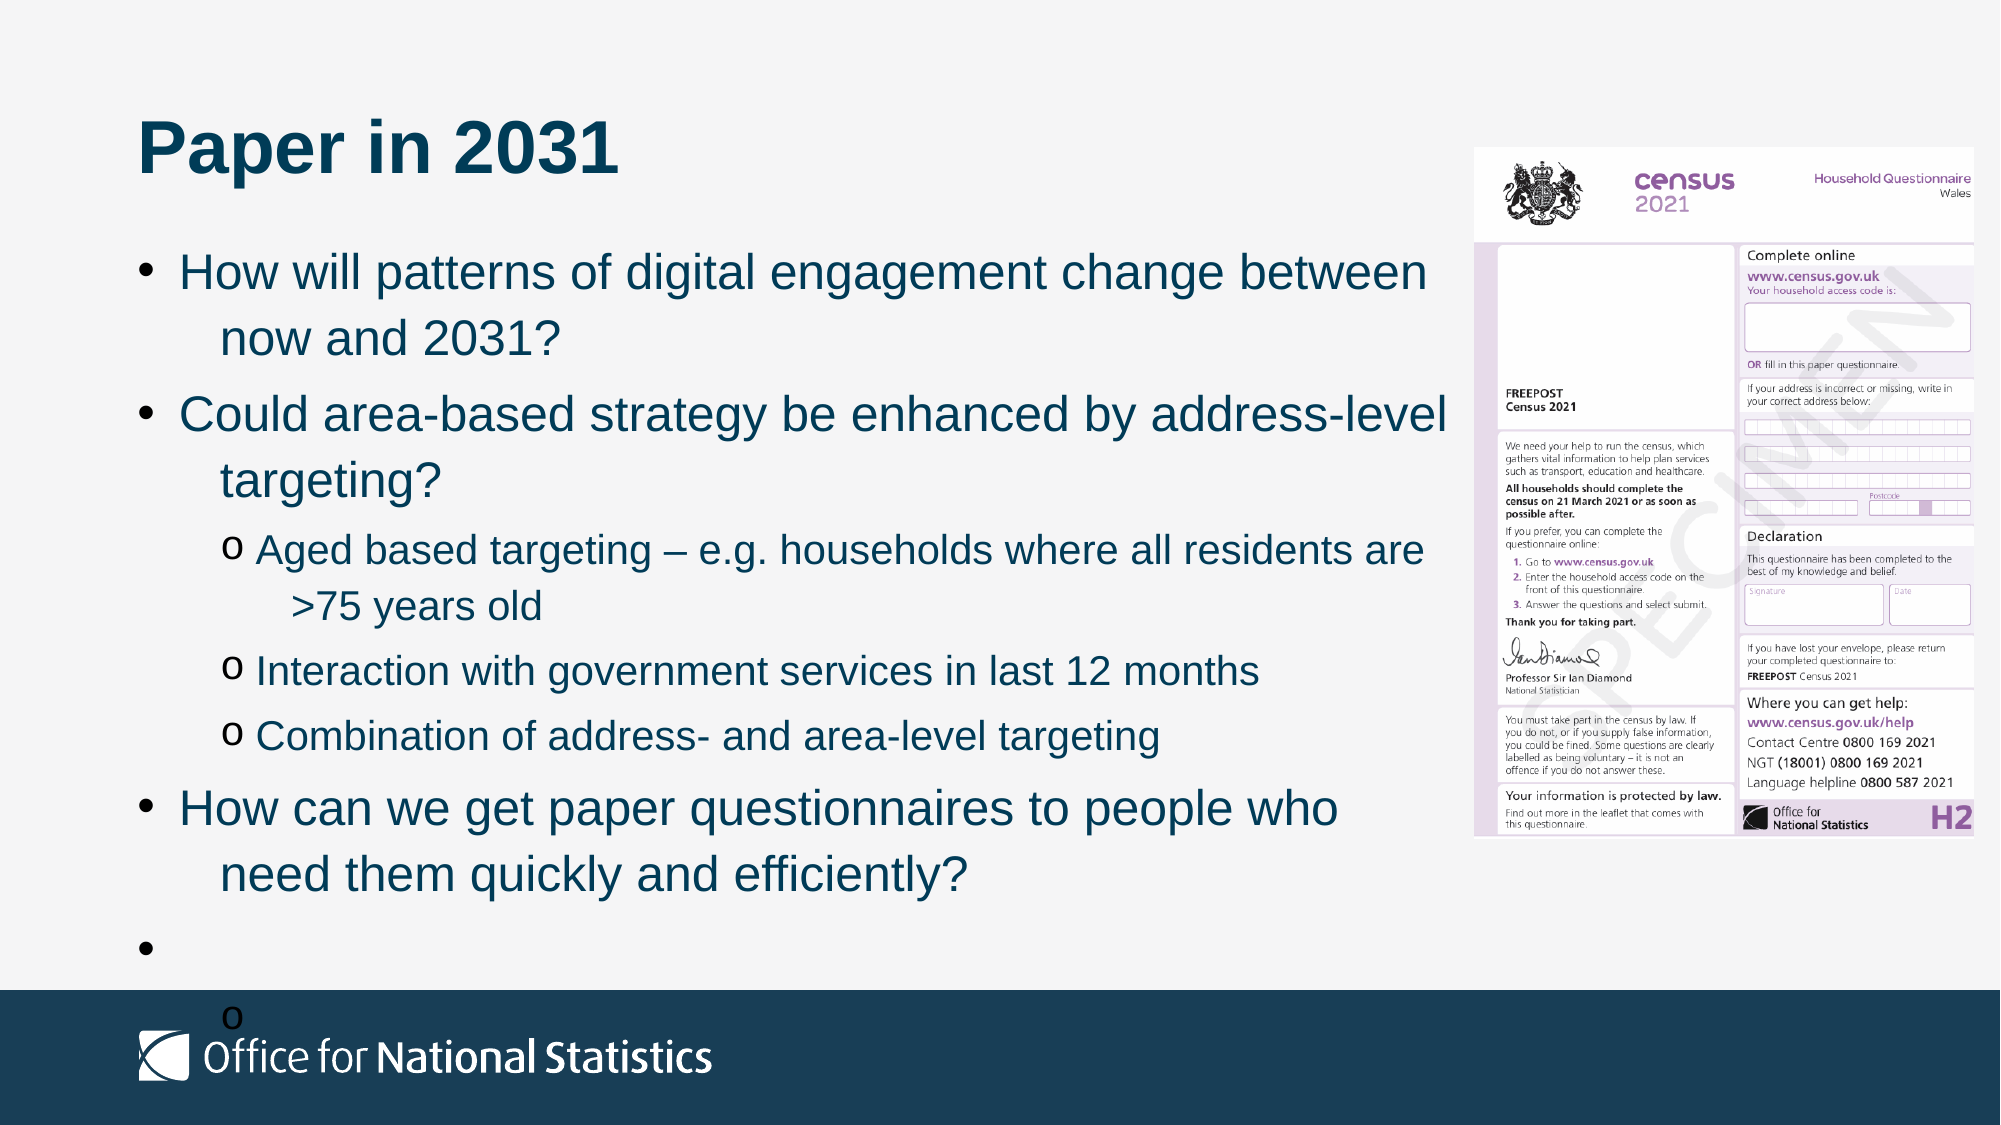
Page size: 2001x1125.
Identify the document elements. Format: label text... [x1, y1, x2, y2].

picture [1474, 147, 1974, 839]
list How will patterns of digital engagement change between now and 2031? Could area-based strategy be enhanced by address-level targeting? Aged based targeting – e.g. households where all residents are >75 years old Interaction with government services in last 12 months Combination of address- and area-level targeting How can we get paper questionnaires to people who need them quickly and efficiently? [137, 233, 1450, 1056]
title Paper in 2031 [137, 105, 1863, 192]
